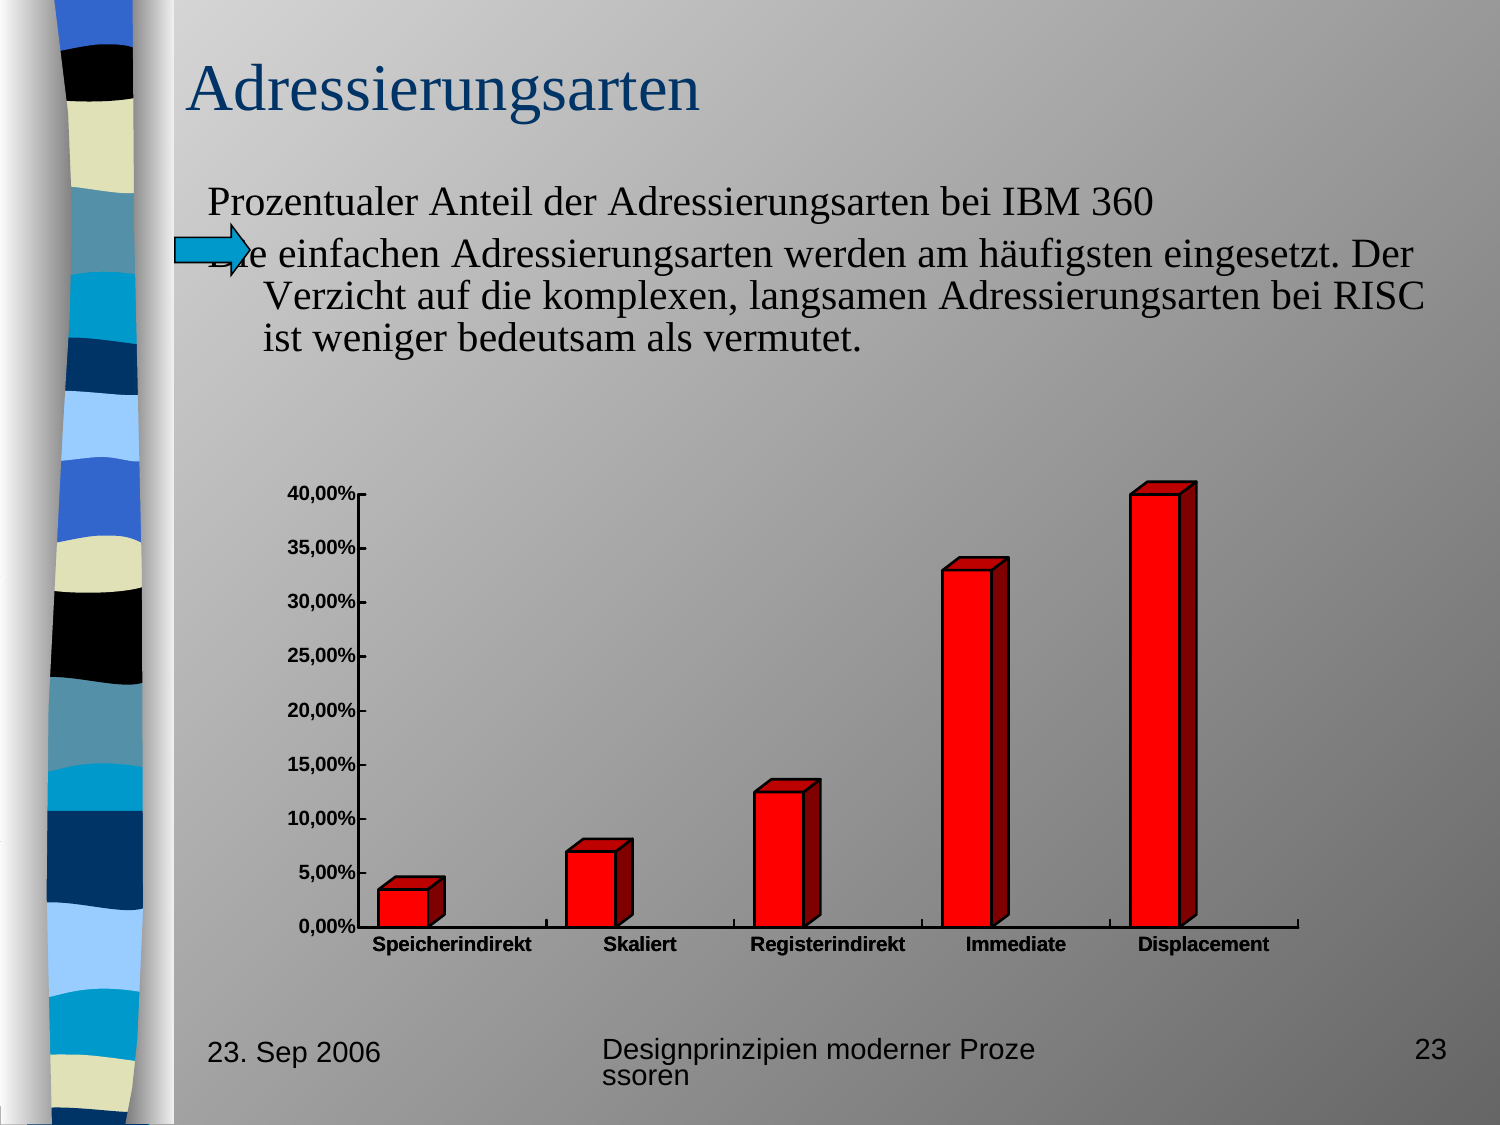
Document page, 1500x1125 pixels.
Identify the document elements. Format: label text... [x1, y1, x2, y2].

chart [223, 446, 1375, 1000]
list Prozentualer Anteil der Adressierungsarten bei IBM 360 Die einfachen Adressierungsarten werden am häufigsten eingesetzt. Der Verzicht auf die komplexen, langsamen Adressierungsarten bei RISC ist weniger bedeutsam als vermutet. [192, 174, 1468, 382]
title Adressierungsarten [171, 0, 1447, 188]
text_box [174, 224, 251, 276]
